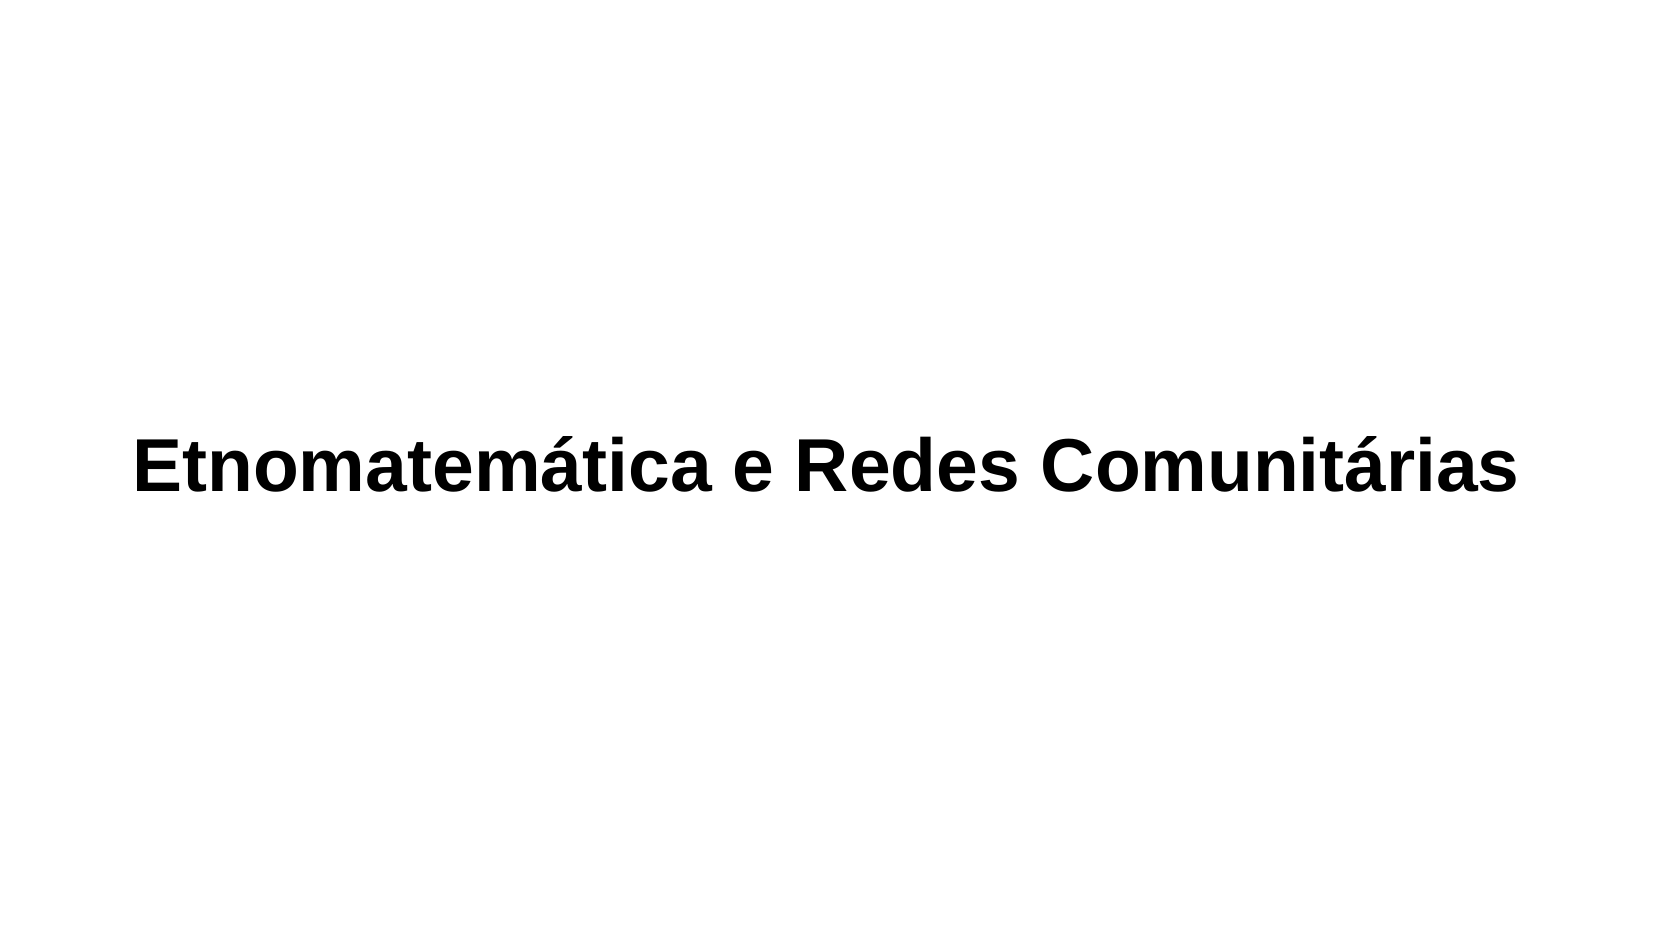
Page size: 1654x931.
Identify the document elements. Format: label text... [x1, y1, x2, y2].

title Etnomatemática e Redes Comunitárias [82, 388, 1571, 544]
